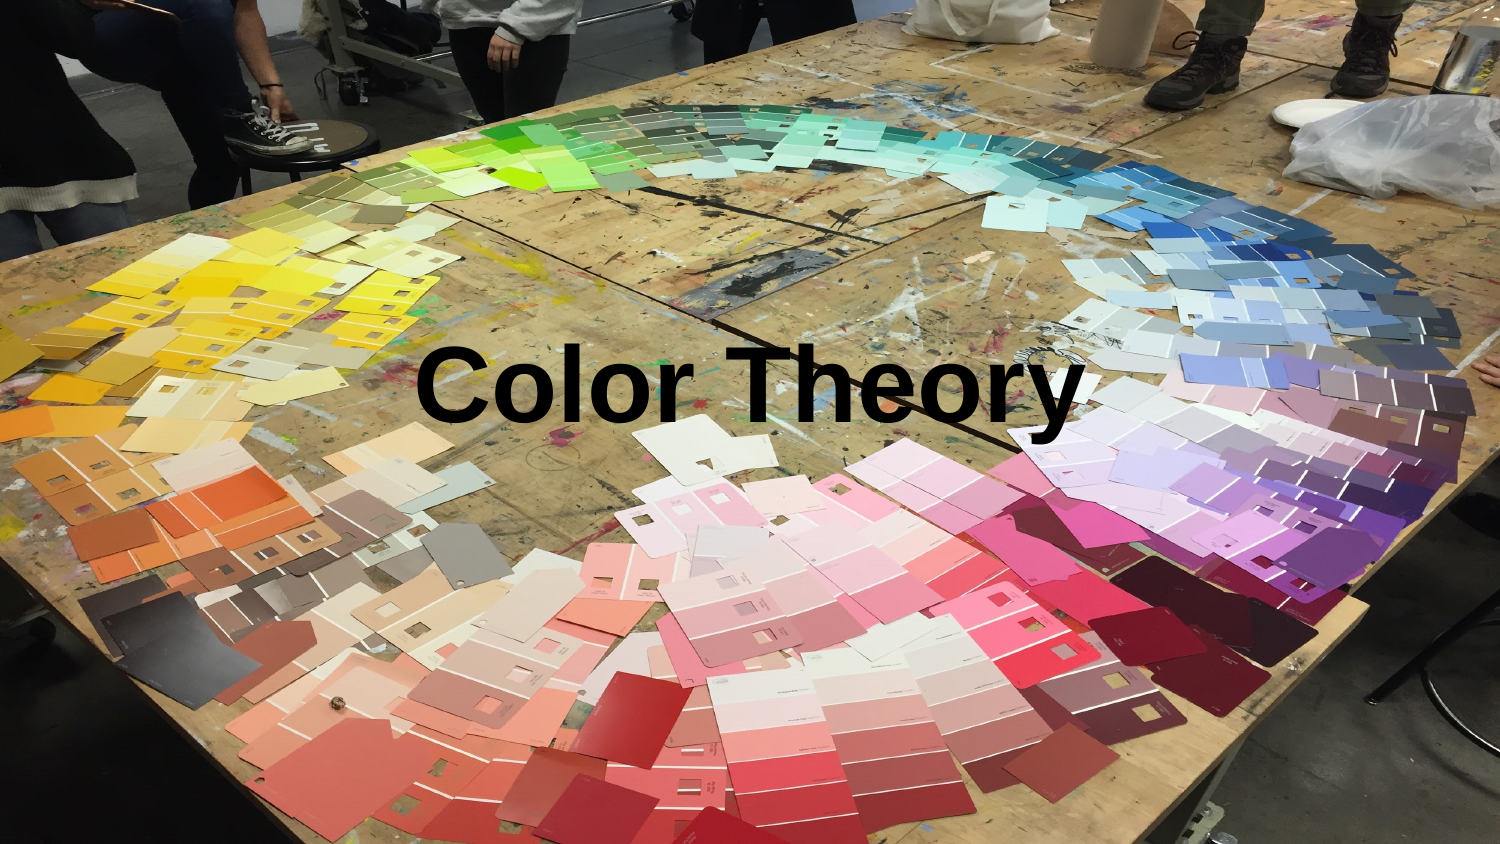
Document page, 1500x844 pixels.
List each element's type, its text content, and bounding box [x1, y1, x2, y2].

picture [0, 0, 1500, 844]
title Color Theory [51, 122, 1449, 459]
